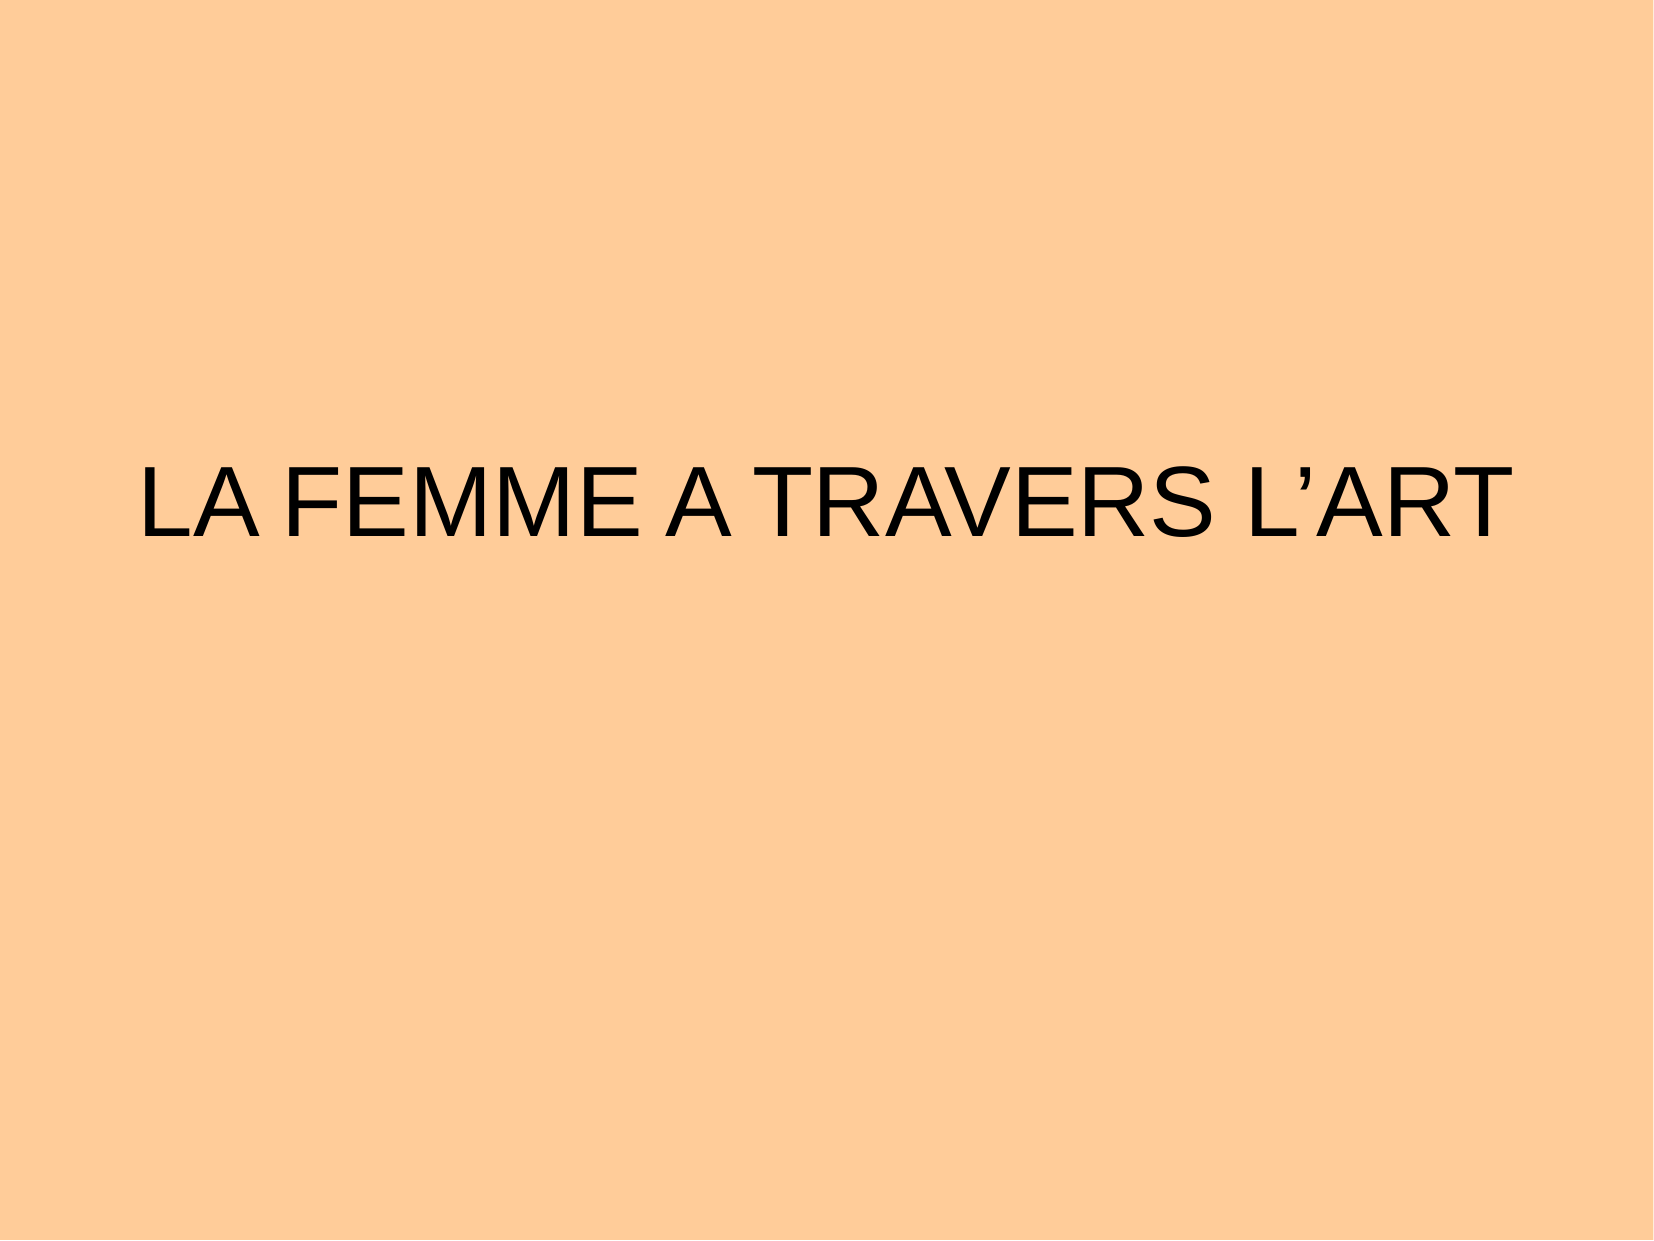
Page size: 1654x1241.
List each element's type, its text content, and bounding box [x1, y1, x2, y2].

subtitle LA FEMME A TRAVERS L’ART [82, 49, 1571, 1010]
